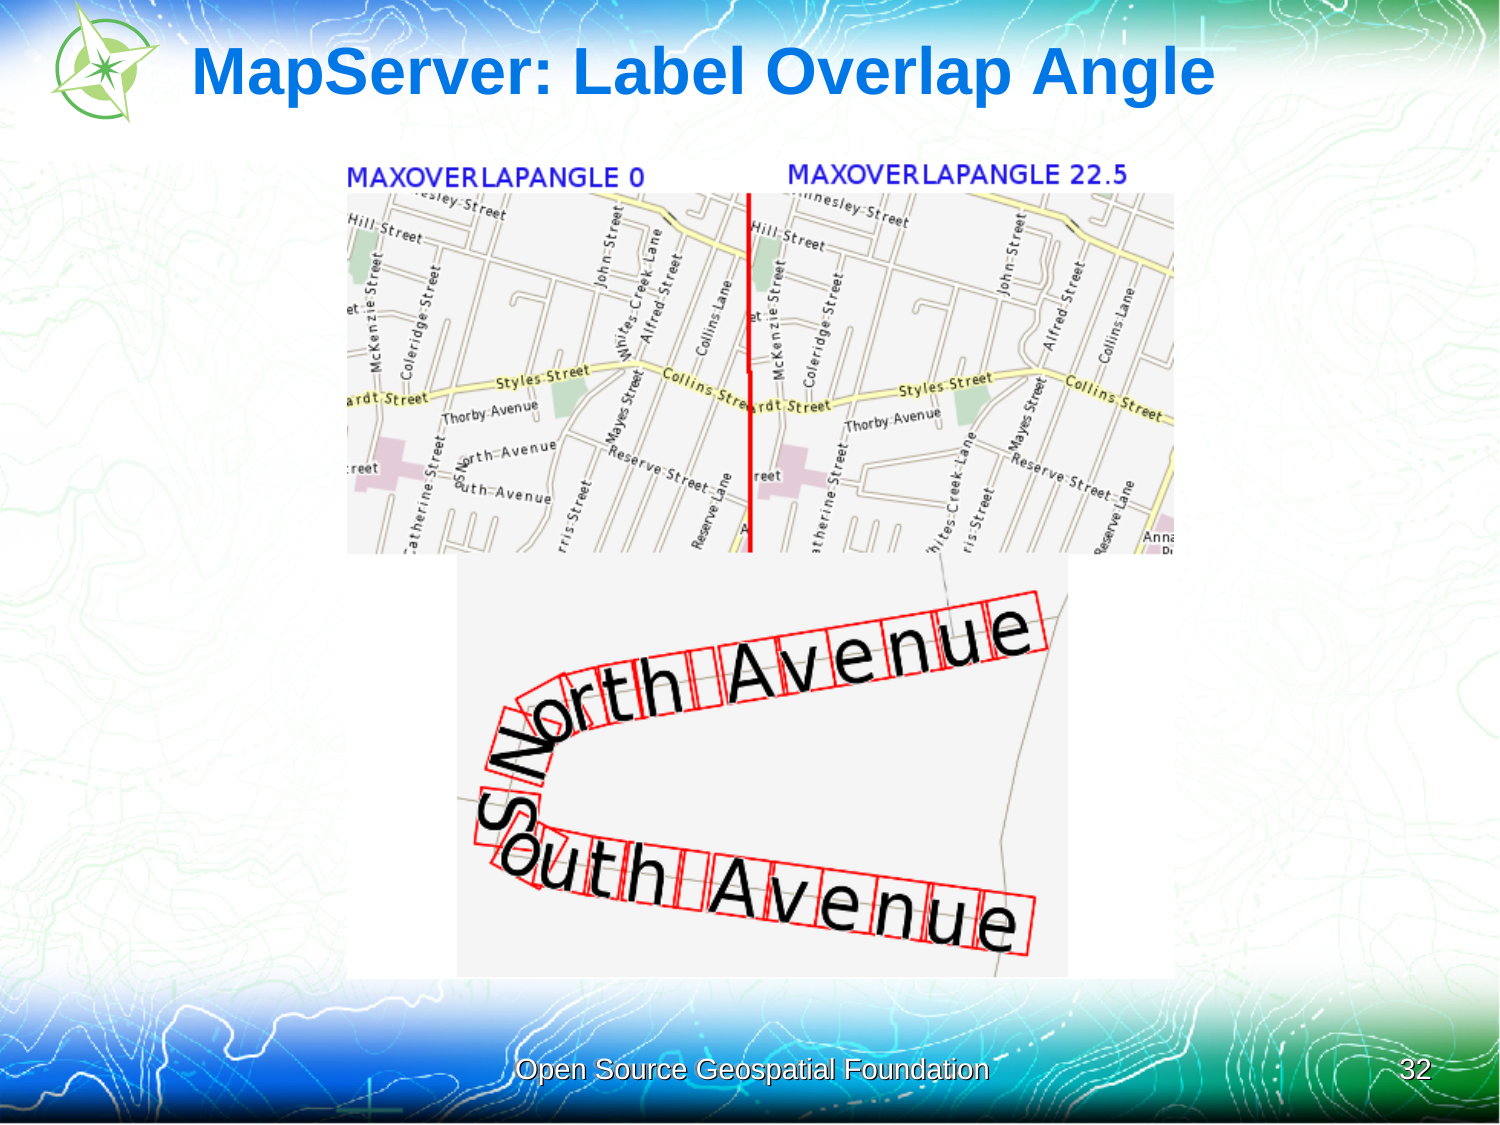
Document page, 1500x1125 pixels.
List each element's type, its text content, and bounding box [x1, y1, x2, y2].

title MapServer: Label Overlap Angle [177, 20, 1477, 122]
picture [0, 0, 1500, 1125]
